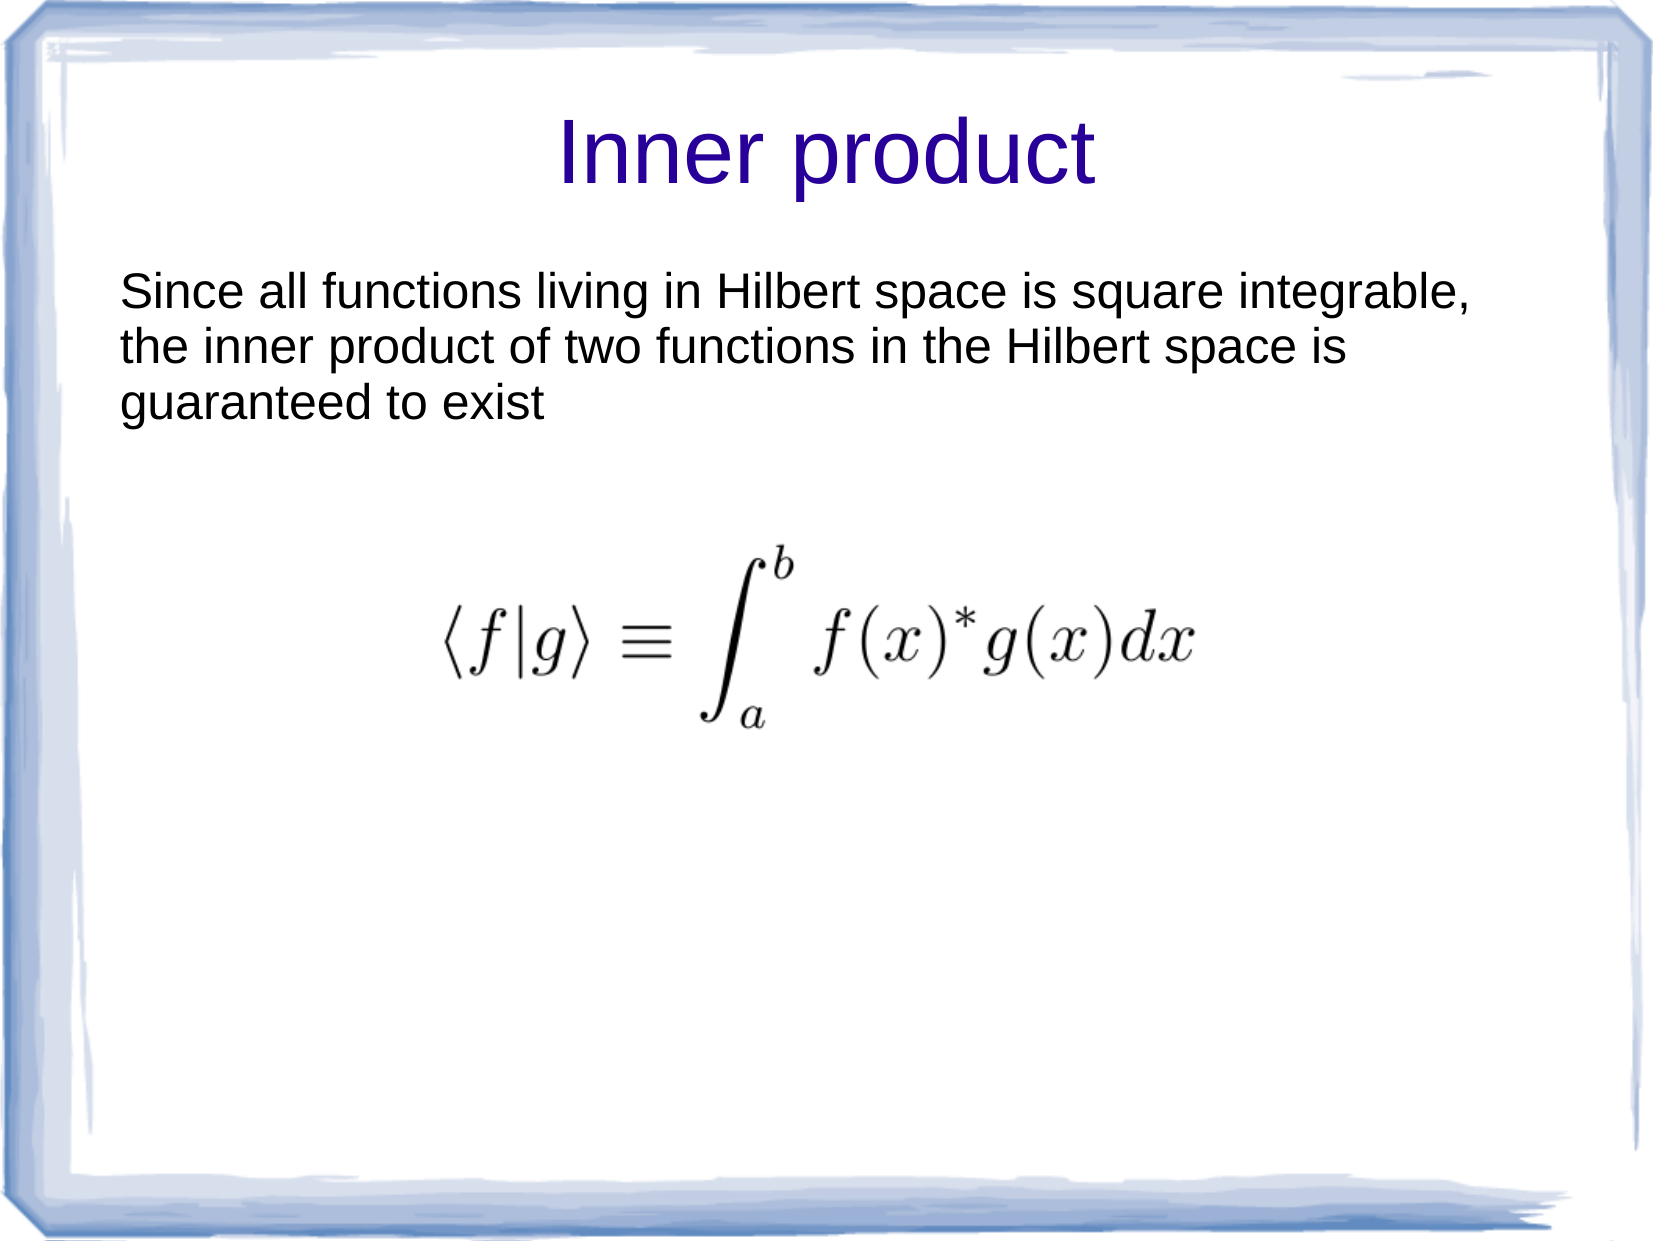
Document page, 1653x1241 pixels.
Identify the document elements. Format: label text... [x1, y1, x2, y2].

text_box Since all functions living in Hilbert space is square integrable, the inner product of two functions in the Hilbert space is guaranteed to exist [104, 256, 1531, 439]
title Inner product [82, 49, 1571, 257]
picture [0, 0, 1653, 1241]
